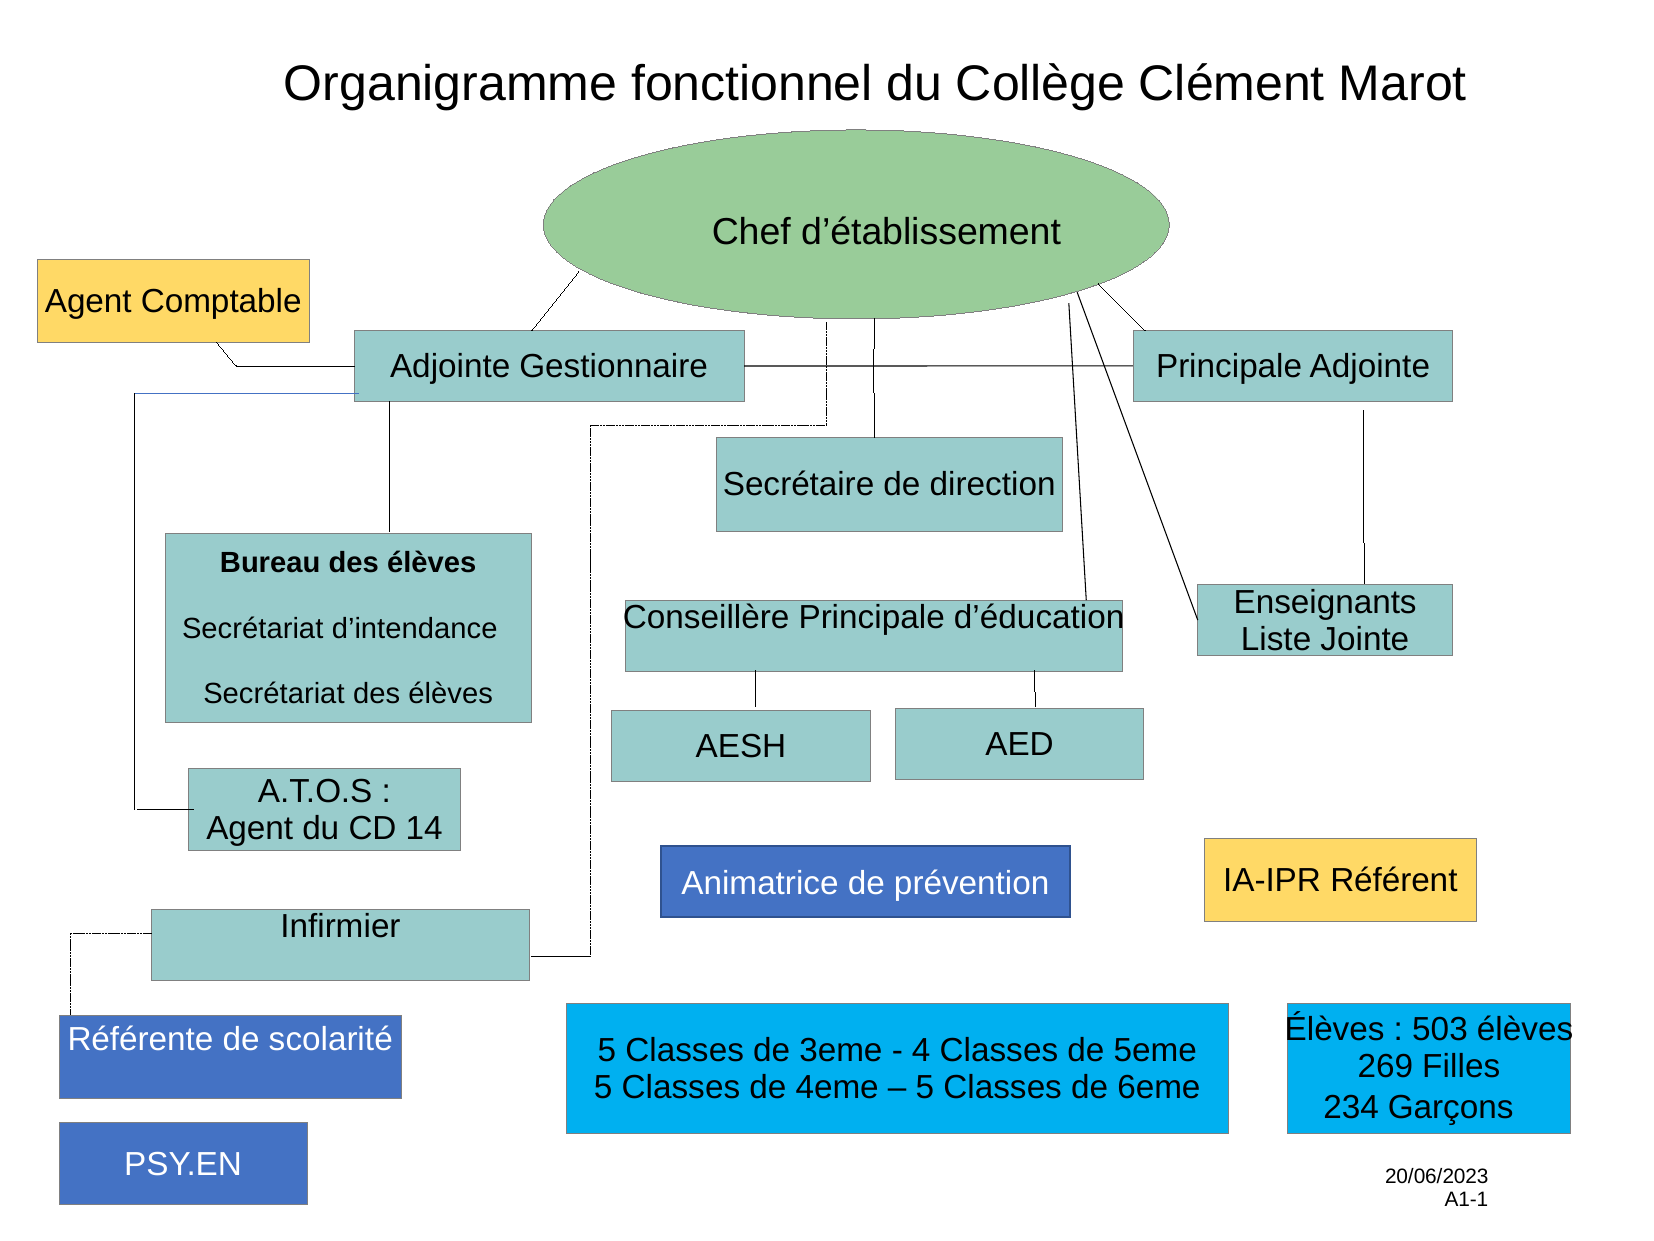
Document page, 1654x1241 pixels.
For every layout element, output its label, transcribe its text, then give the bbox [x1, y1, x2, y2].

text_box Adjointe Gestionnaire [354, 331, 744, 402]
text_box Bureau des élèves Secrétariat d’intendance Secrétariat des élèves [165, 534, 532, 723]
text_box Chef d’établissement [697, 202, 1087, 260]
text_box Infirmier [152, 909, 530, 980]
text_box Conseillère Principale d’éducation [626, 600, 1122, 671]
text_box Agent Comptable [38, 260, 309, 342]
text_box AESH [611, 711, 871, 782]
text_box Principale Adjointe [1134, 331, 1453, 402]
text_box PSY.EN [59, 1122, 307, 1205]
text_box Enseignants Liste Jointe [1198, 585, 1453, 656]
text_box Référente de scolarité [59, 1016, 402, 1098]
text_box AED [896, 708, 1144, 779]
text_box Élèves : 503 élèves 269 Filles 234 Garçons [1287, 1004, 1571, 1134]
text_box 20/06/2023 A1-1 [1370, 1157, 1630, 1229]
text_box [543, 129, 1170, 319]
text_box Organigramme fonctionnel du Collège Clément Marot [269, 47, 1483, 119]
text_box 5 Classes de 3eme - 4 Classes de 5eme 5 Classes de 4eme – 5 Classes de 6eme [567, 1004, 1228, 1134]
text_box Animatrice de prévention [661, 846, 1070, 917]
text_box A.T.O.S : Agent du CD 14 [189, 768, 461, 851]
text_box IA-IPR Référent [1205, 839, 1476, 921]
text_box [1008, 999, 1418, 1099]
text_box Secrétaire de direction [716, 437, 1063, 531]
